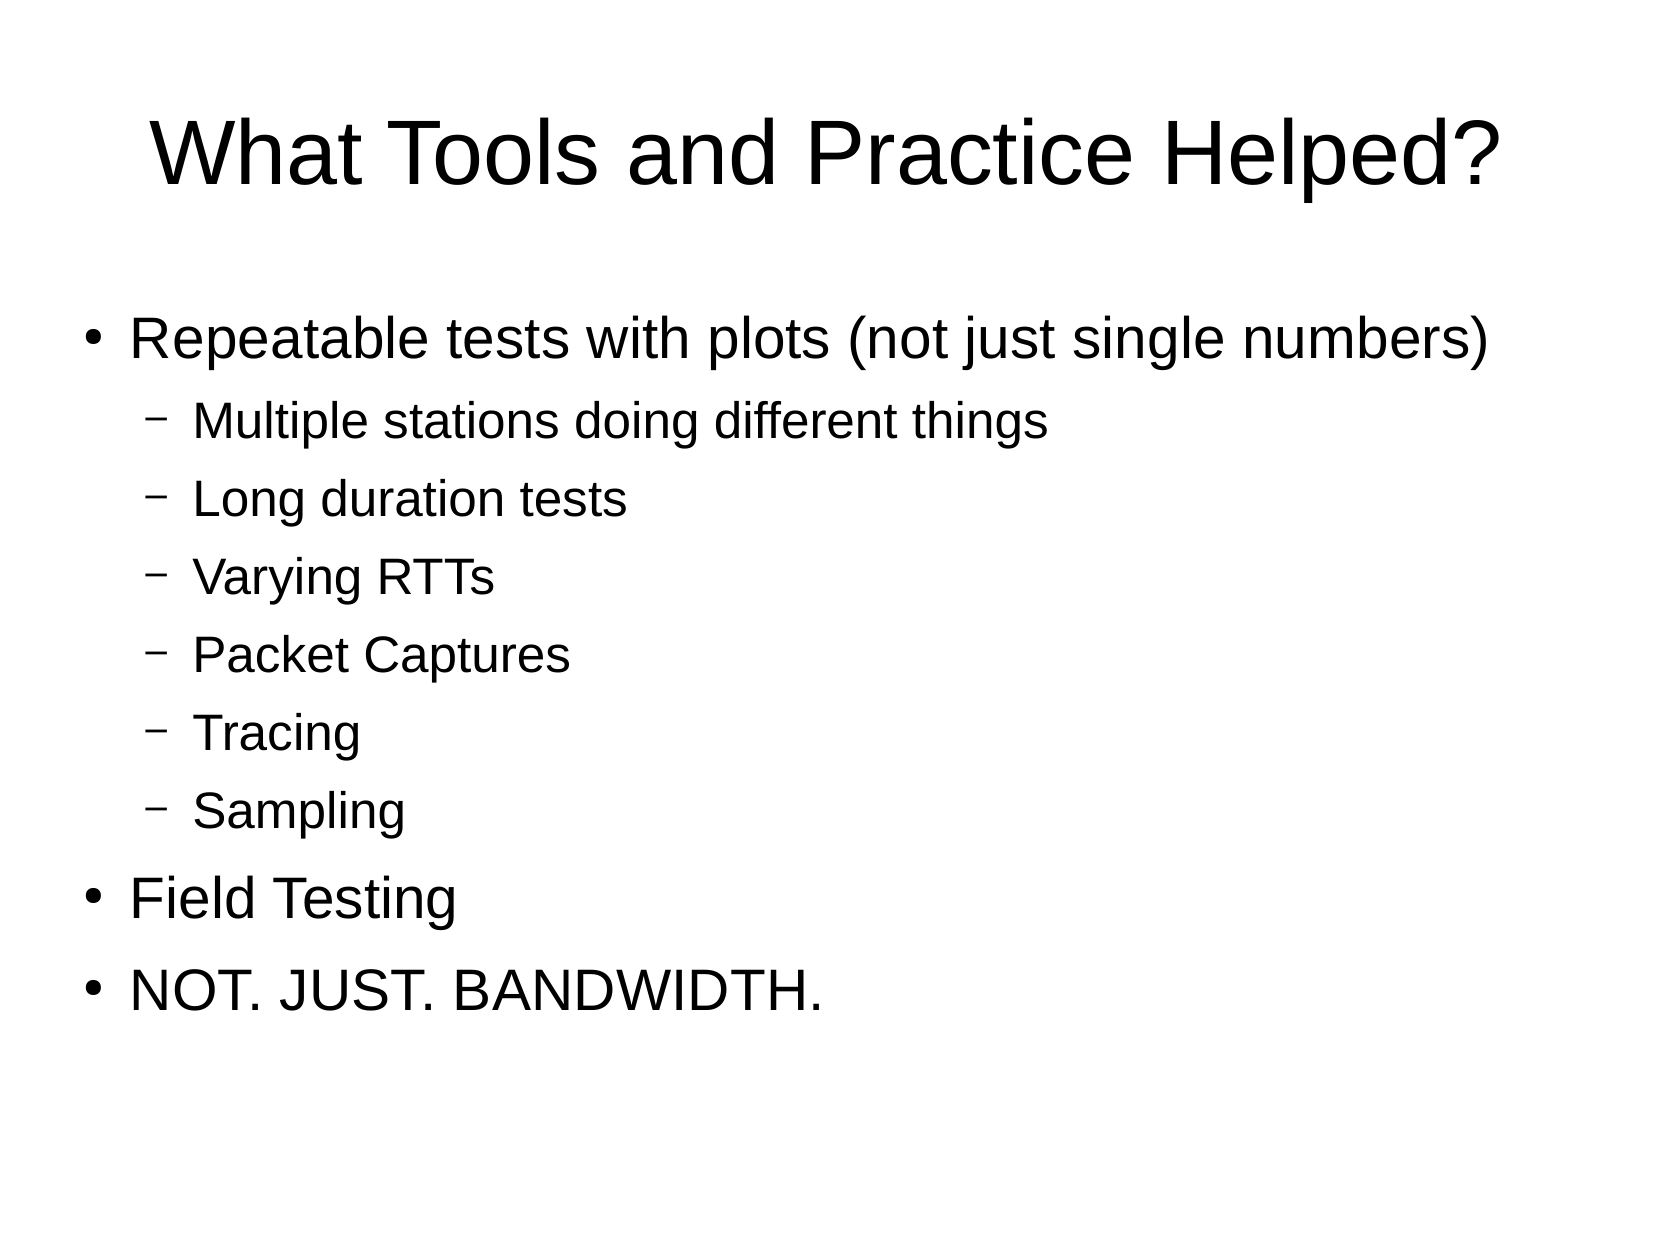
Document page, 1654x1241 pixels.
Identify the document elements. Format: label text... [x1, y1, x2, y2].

title What Tools and Practice Helped? [82, 49, 1571, 257]
list Repeatable tests with plots (not just single numbers) Multiple stations doing different things Long duration tests Varying RTTs Packet Captures Tracing Sampling Field Testing NOT. JUST. BANDWIDTH. [67, 305, 1556, 1025]
